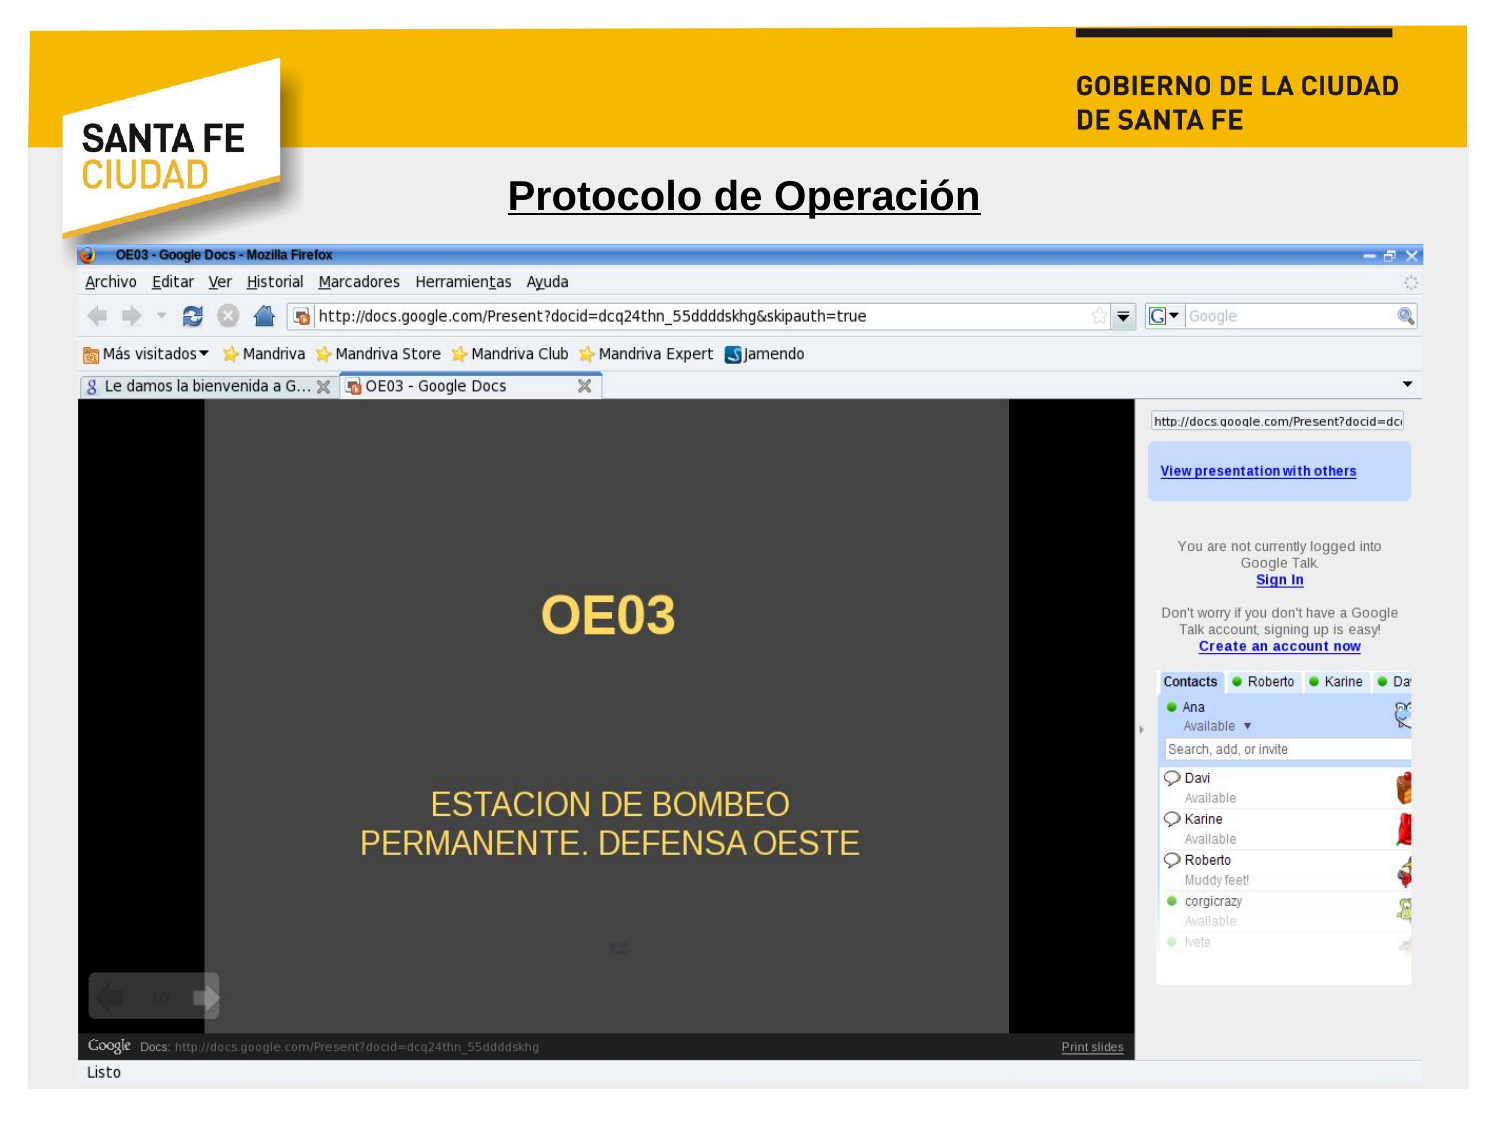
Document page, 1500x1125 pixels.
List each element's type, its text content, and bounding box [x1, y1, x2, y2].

text_box Protocolo de Operación [17, 160, 1471, 227]
picture [0, 1, 1500, 1124]
